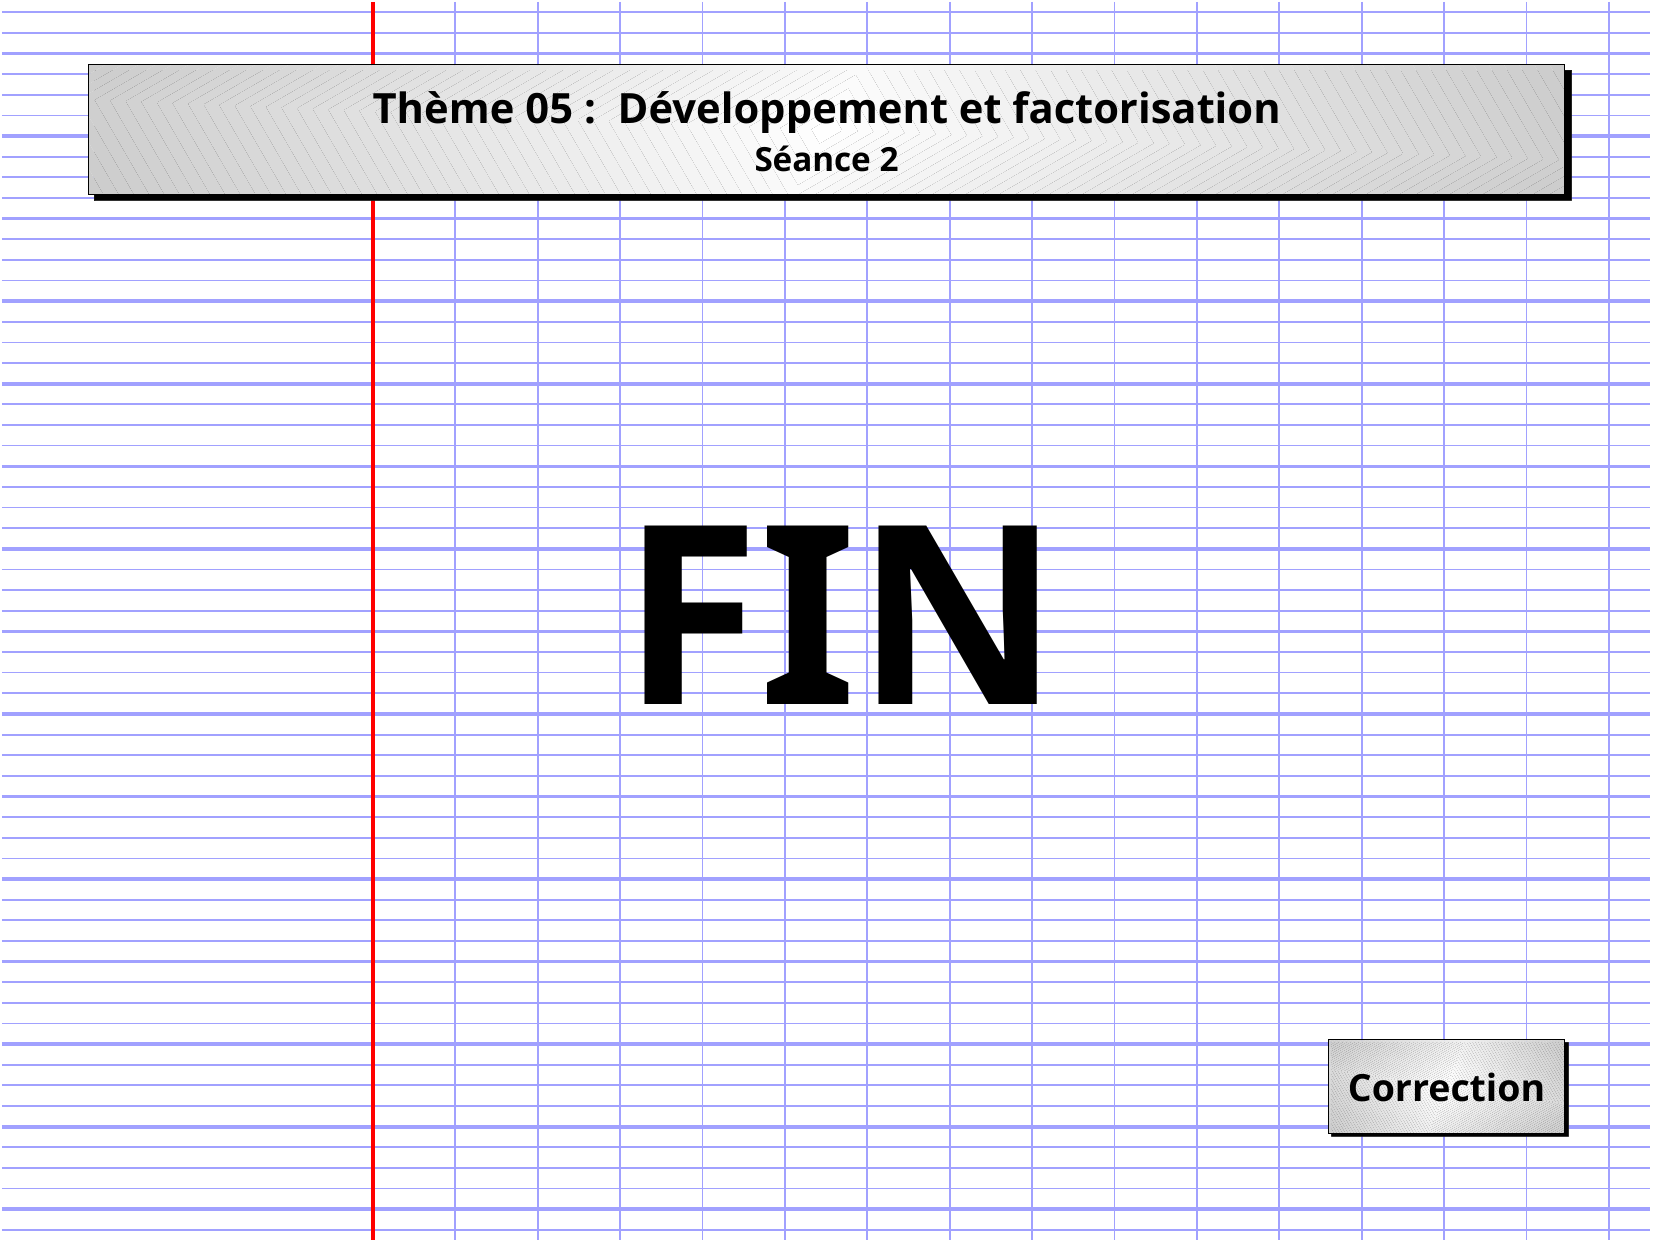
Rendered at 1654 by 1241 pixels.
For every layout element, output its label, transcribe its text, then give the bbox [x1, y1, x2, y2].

picture [0, 0, 1654, 1241]
text_box FIN [413, 429, 1270, 798]
text_box Thème 05 : Développement et factorisation Séance 2 [88, 64, 1565, 195]
text_box Correction [1328, 1039, 1565, 1134]
